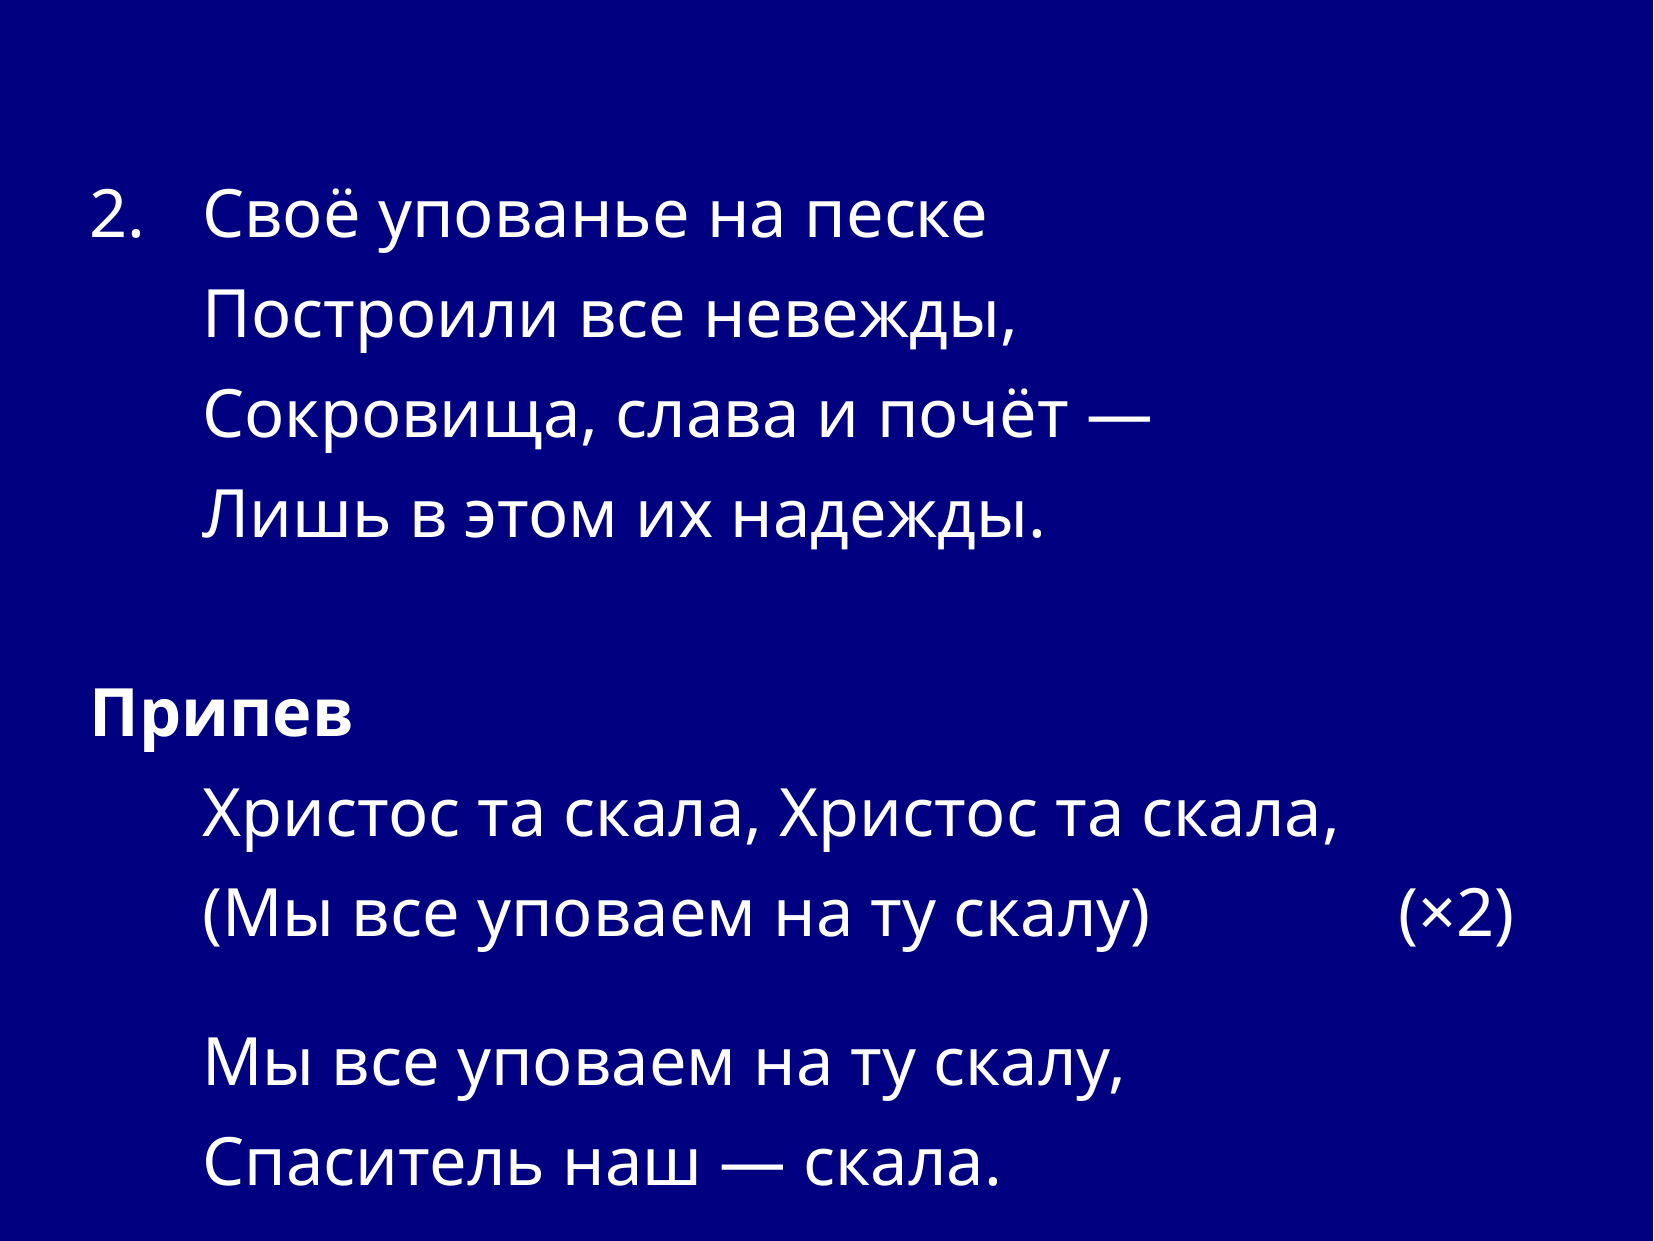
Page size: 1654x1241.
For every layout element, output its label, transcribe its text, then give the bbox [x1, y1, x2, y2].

text_box 2. Своё упованье на песке Построили все невежды, Сокровища, слава и почёт — Лишь в этом их надежды. Припев Христос та скала, Христос та скала, (Мы все уповаем на ту скалу) (×2) Мы все уповаем на ту скалу, Спаситель наш — скала. [75, 150, 1576, 1163]
